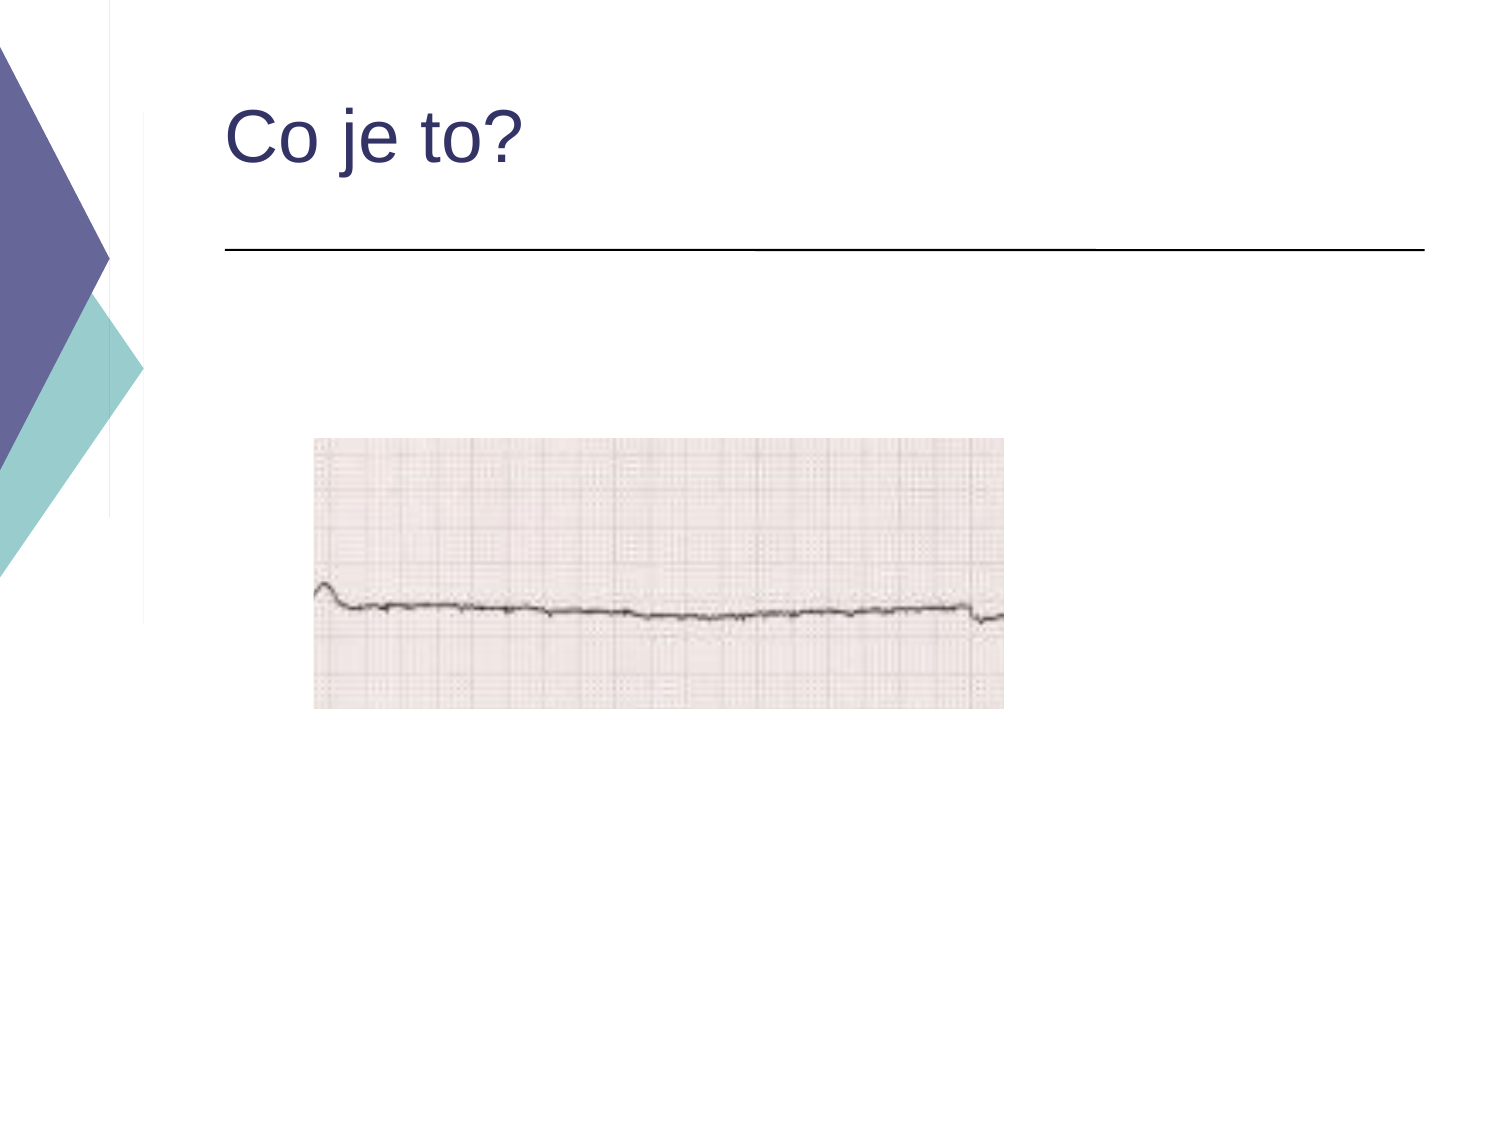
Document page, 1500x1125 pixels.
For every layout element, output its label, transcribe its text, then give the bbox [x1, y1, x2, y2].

title Co je to? [224, 41, 1425, 237]
picture [313, 438, 1004, 709]
